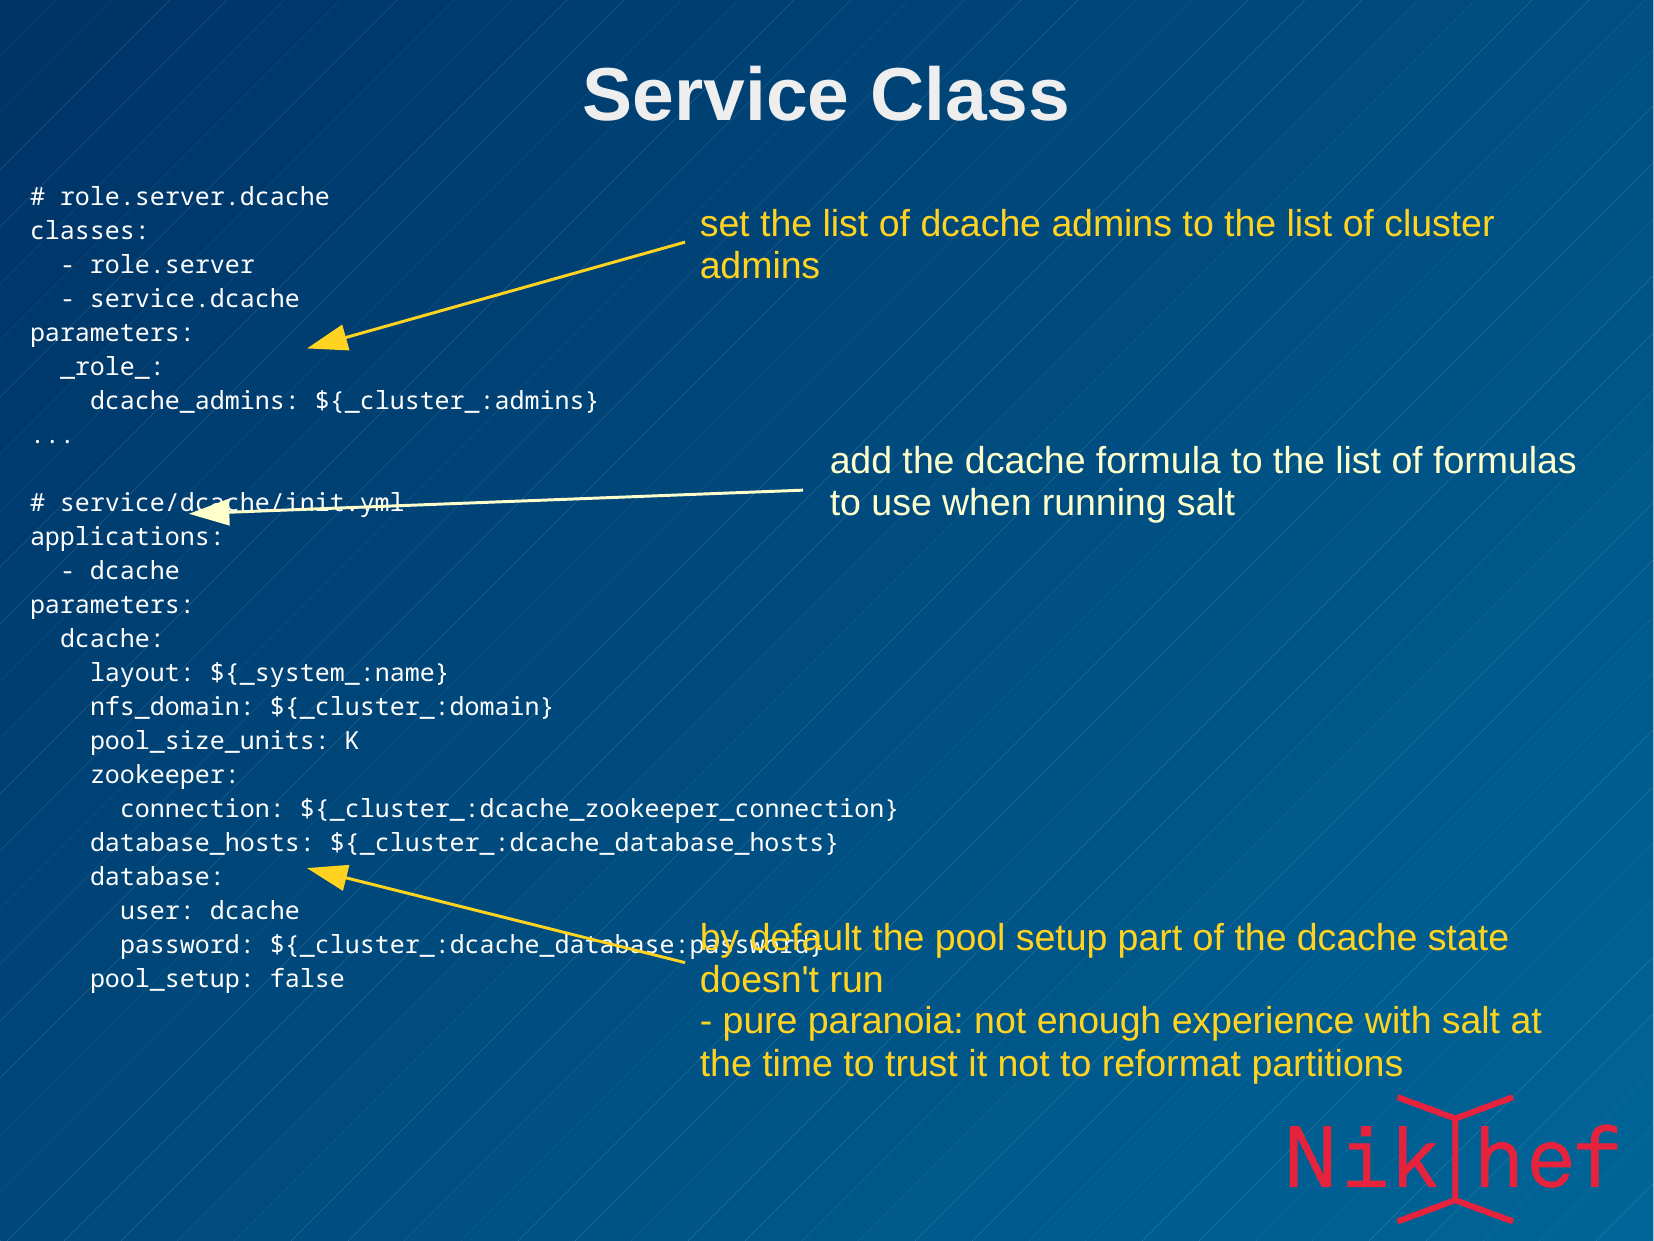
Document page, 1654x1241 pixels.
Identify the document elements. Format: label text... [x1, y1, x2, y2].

text_box set the list of dcache admins to the list of cluster admins by default the pool setup part of the dcache state doesn't run - pure paranoia: not enough experience with salt at the time to trust it not to reformat partitions [685, 194, 1619, 1092]
text_box add the dcache formula to the list of formulas to use when running salt [814, 432, 1630, 656]
picture [1578, 1125, 1617, 1187]
text_box # role.server.dcache classes: - role.server - service.dcache parameters: _role_: dcache_admins: ${_cluster_:admins} ... # service/dcache/init.yml applications: - dcache parameters: dcache: layout: ${_system_:name} nfs_domain: ${_cluster_:domain} pool_size_units: K zookeeper: connection: ${_cluster_:dcache_zookeeper_connection} database_hosts: ${_cluster_:dcache_database_hosts} database: user: dcache password: ${_cluster_:dcache_database:password} pool_setup: false [15, 171, 915, 882]
picture [1482, 1127, 1517, 1187]
picture [1532, 1142, 1570, 1187]
title Service Class [82, 0, 1571, 189]
picture [1275, 1092, 1513, 1229]
